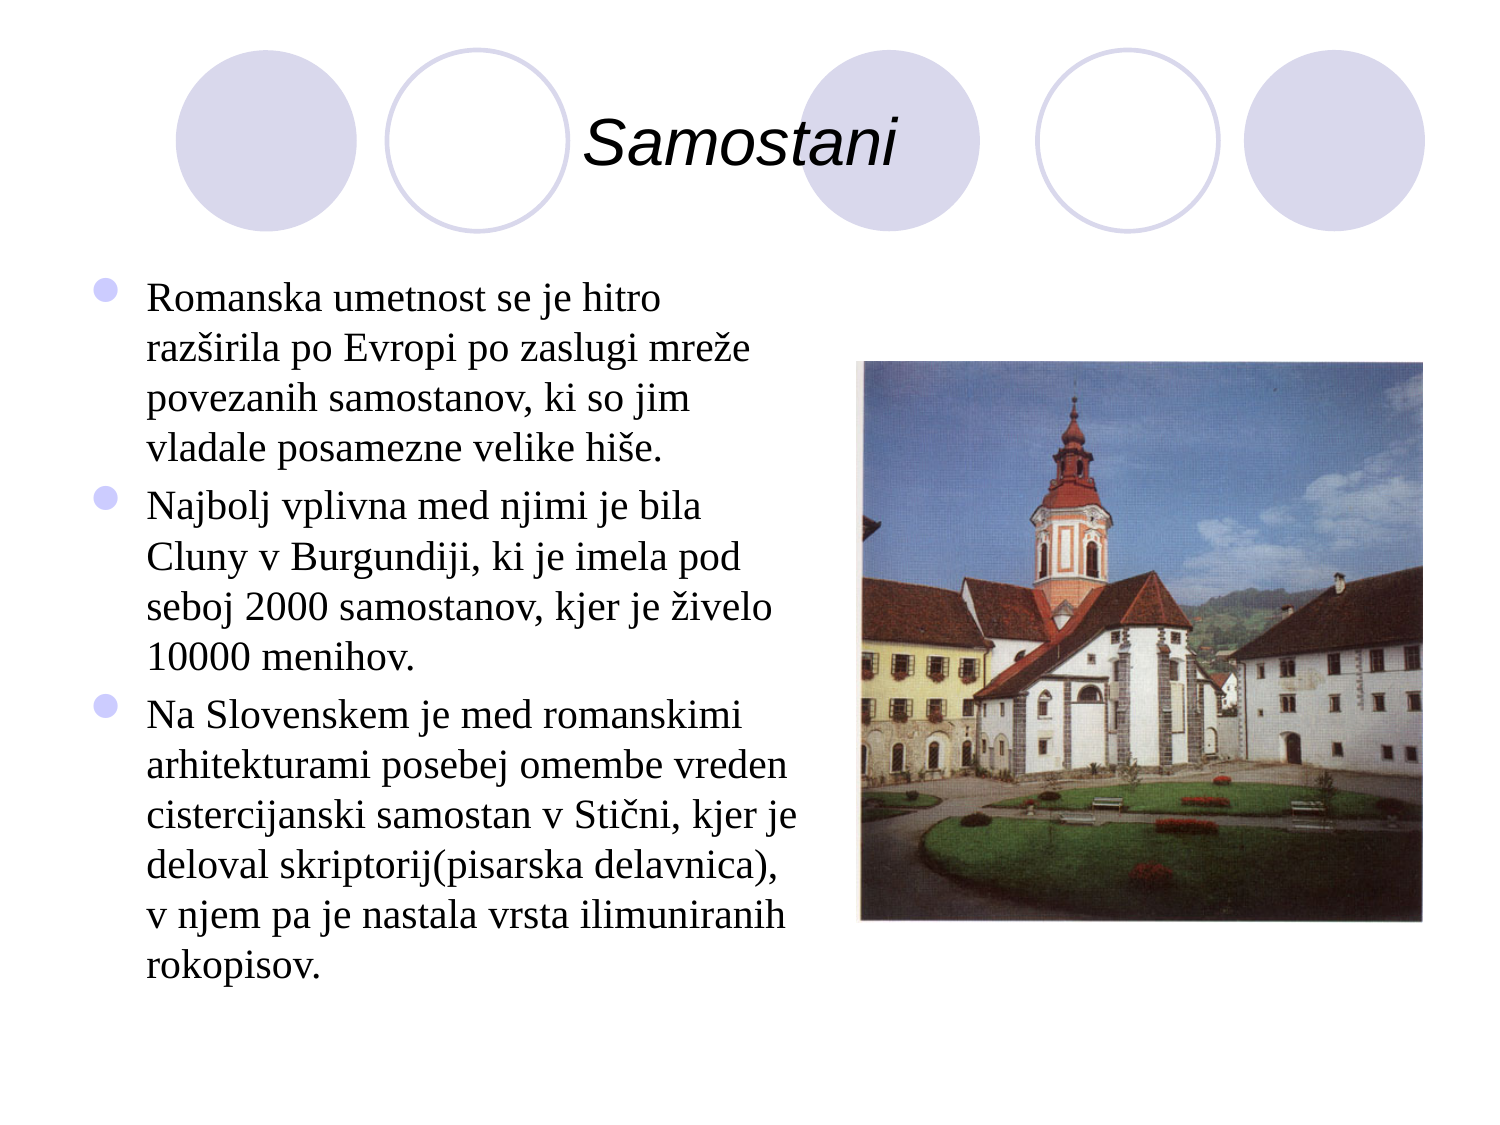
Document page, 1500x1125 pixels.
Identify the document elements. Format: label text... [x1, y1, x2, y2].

list Romanska umetnost se je hitro razširila po Evropi po zaslugi mreže povezanih samostanov, ki so jim vladale posamezne velike hiše. Najbolj vplivna med njimi je bila Cluny v Burgundiji, ki je imela pod seboj 2000 samostanov, kjer je živelo 10000 menihov. Na Slovenskem je med romanskimi arhitekturami posebej omembe vreden cistercijanski samostan v Stični, kjer je deloval skriptorij(pisarska delavnica), v njem pa je nastala vrsta ilimuniranih rokopisov. [75, 262, 821, 1083]
picture [856, 361, 1423, 923]
title Samostani [75, 45, 1425, 233]
